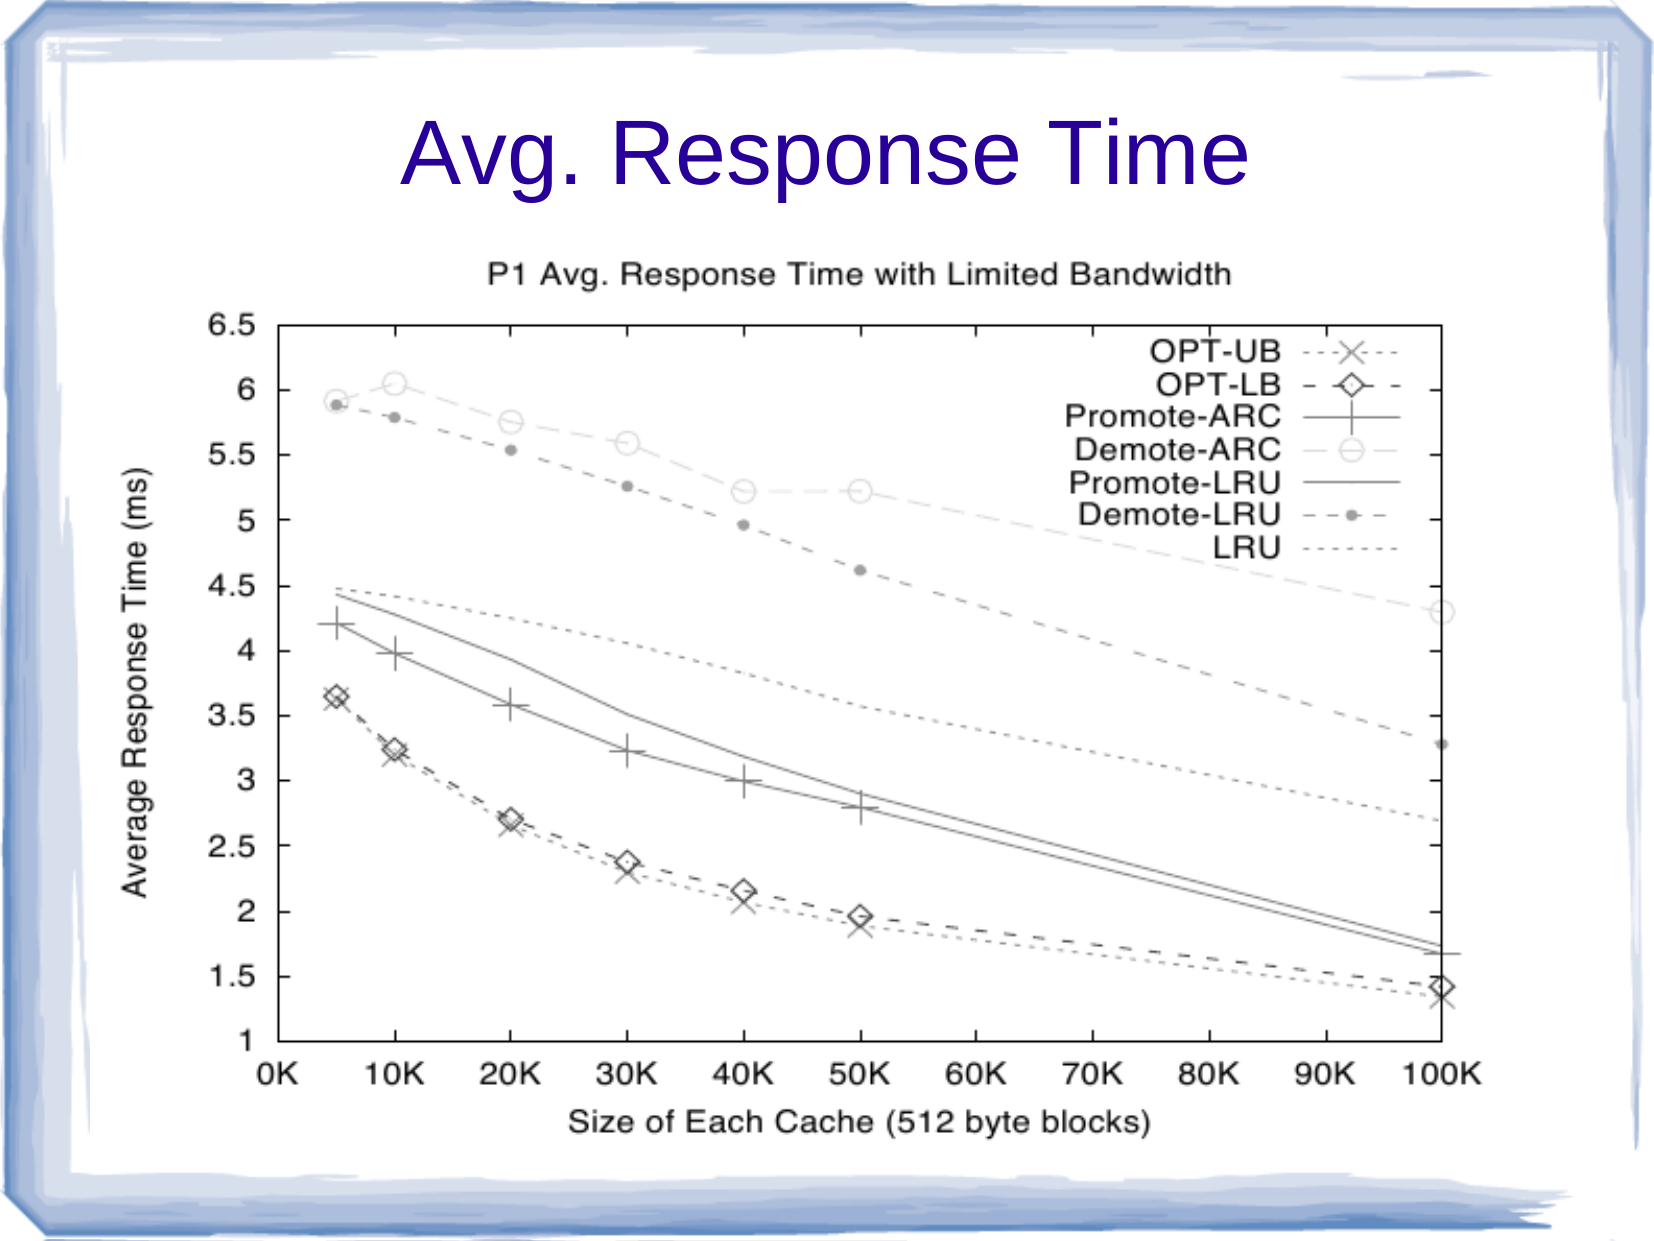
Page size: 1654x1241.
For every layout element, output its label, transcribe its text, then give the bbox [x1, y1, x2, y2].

title Avg. Response Time [82, 56, 1571, 250]
picture [0, 0, 1654, 1241]
